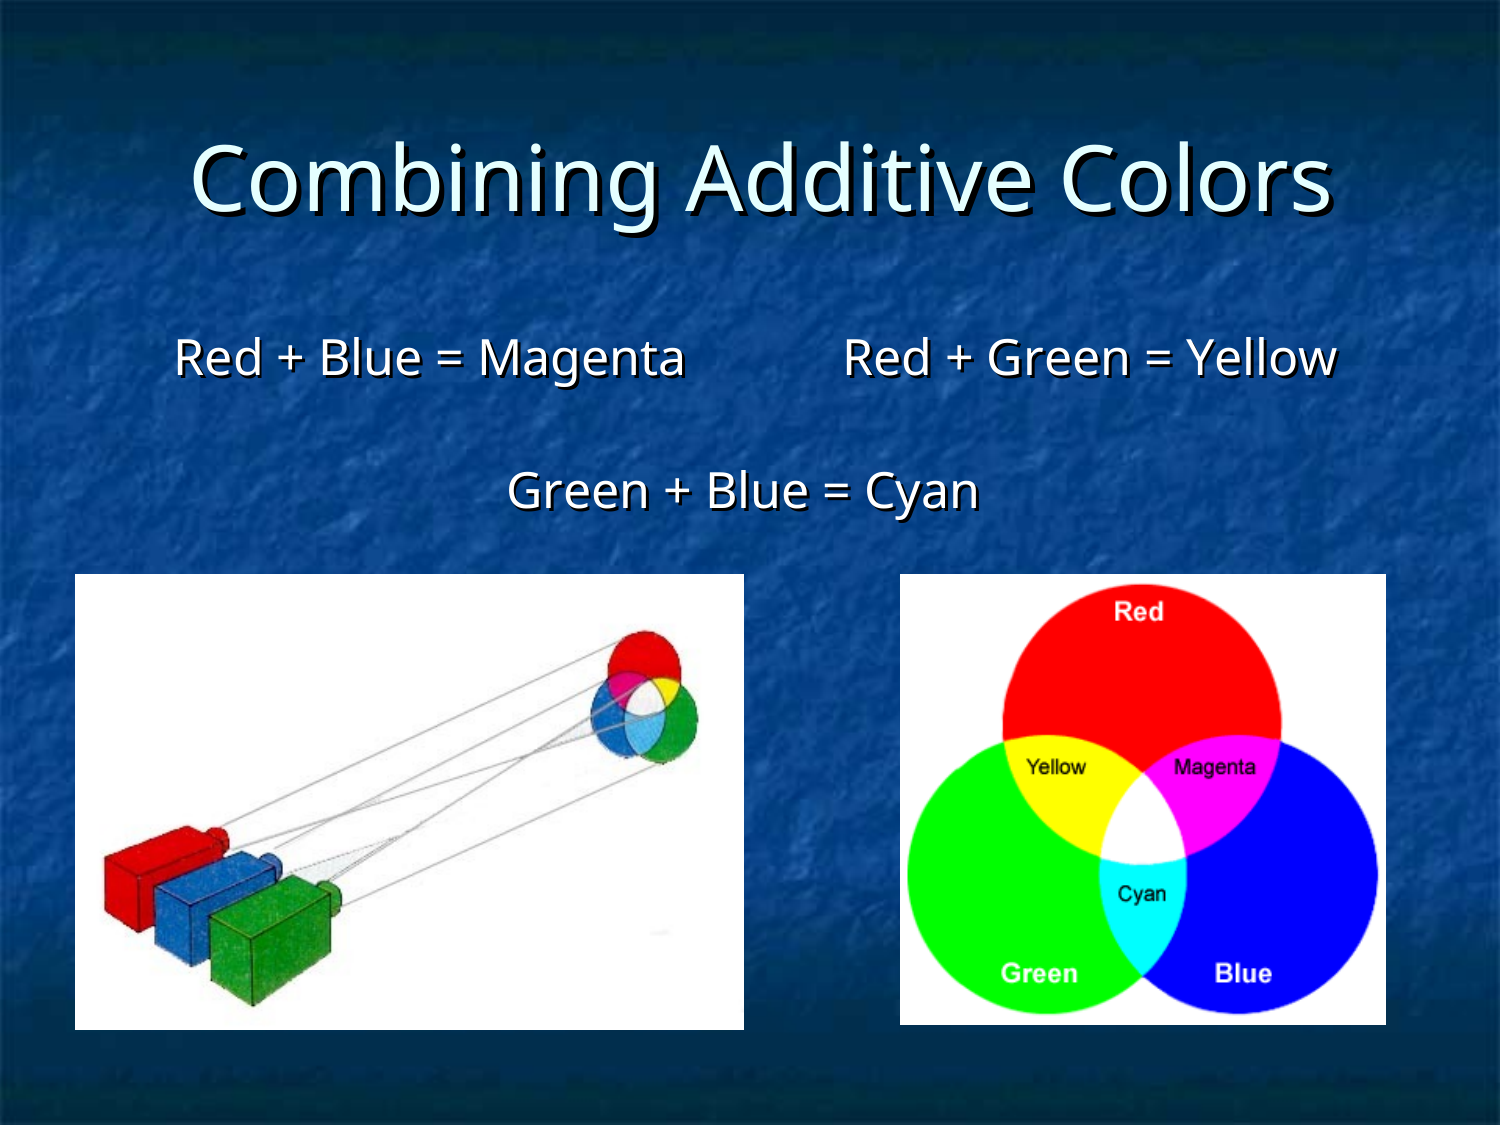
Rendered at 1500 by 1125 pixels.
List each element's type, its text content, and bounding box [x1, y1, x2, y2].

title Combining Additive Colors [75, 62, 1426, 288]
list Red + Blue = Magenta Red + Green = Yellow Green + Blue = Cyan [75, 324, 1438, 576]
picture [0, 0, 1500, 1125]
